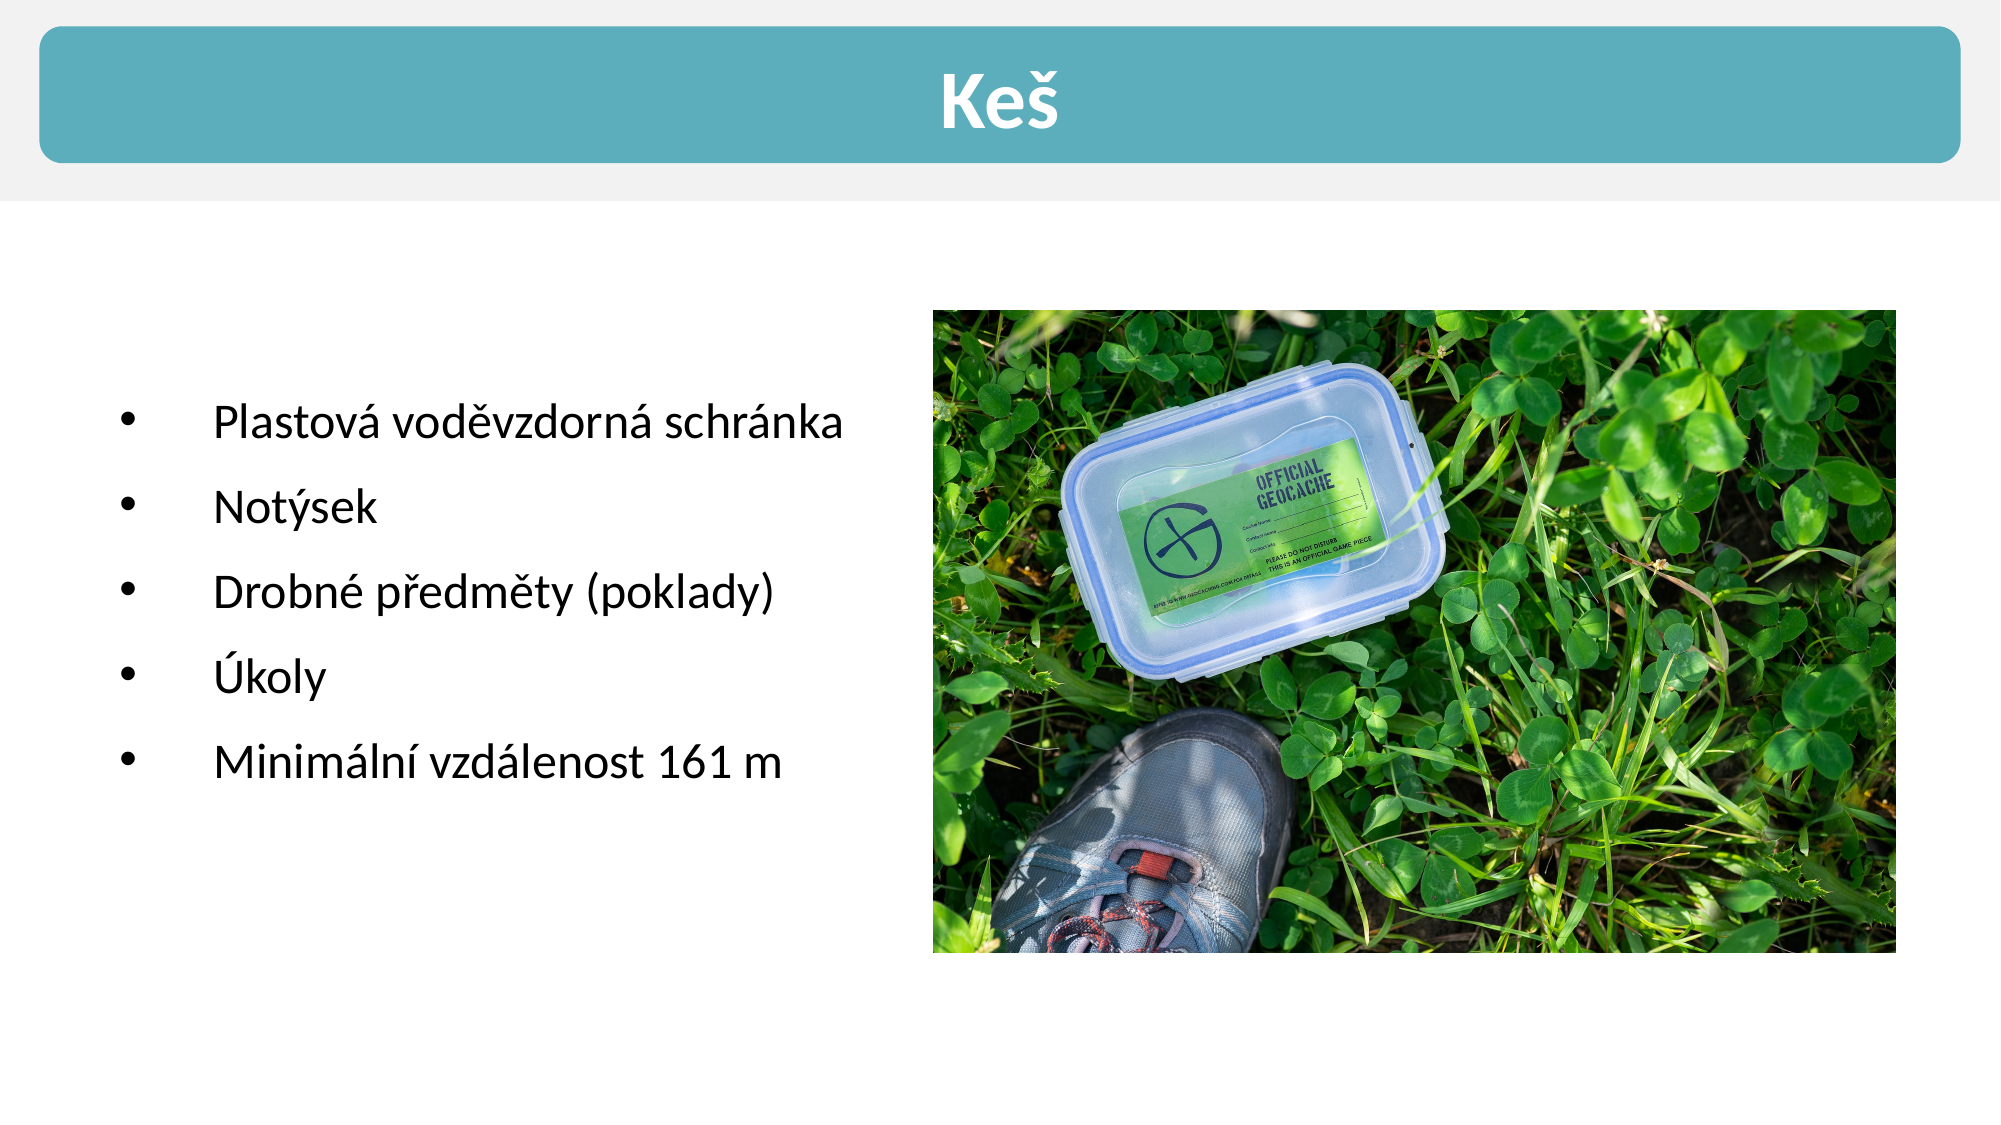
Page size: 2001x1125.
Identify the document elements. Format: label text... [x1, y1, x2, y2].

text_box Keš [39, 26, 1961, 164]
text_box Plastová voděvzdorná schránka Notýsek Drobné předměty (poklady) Úkoly Minimální vzdálenost 161 m [104, 381, 933, 796]
picture [933, 310, 1896, 953]
text_box [0, 0, 2000, 201]
